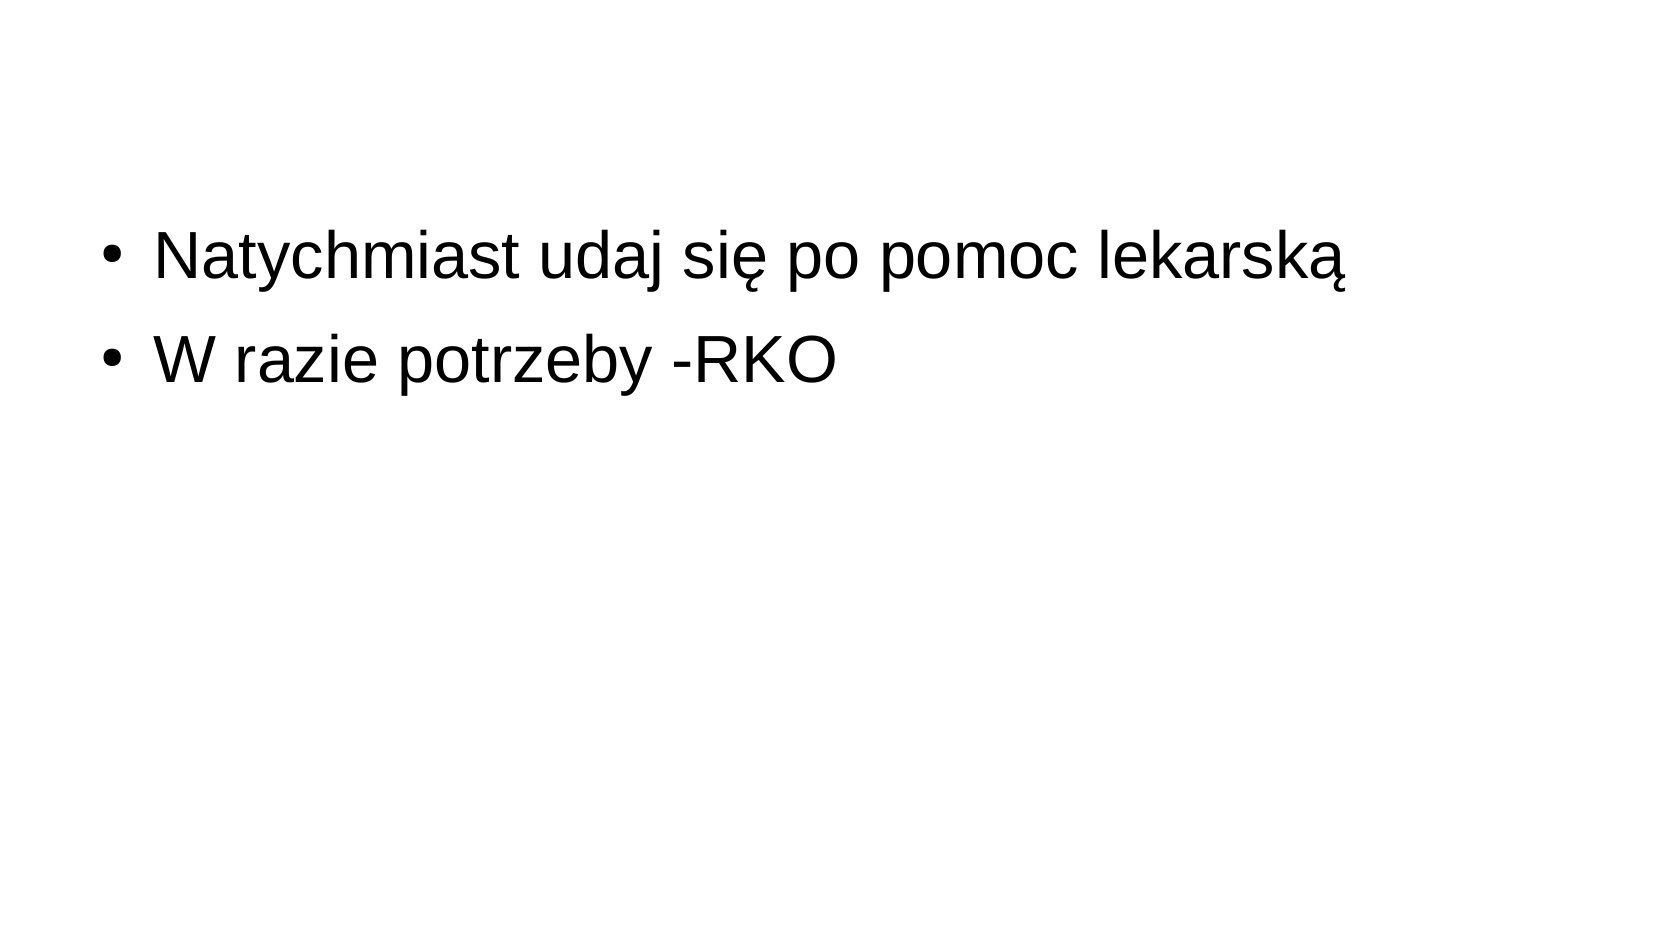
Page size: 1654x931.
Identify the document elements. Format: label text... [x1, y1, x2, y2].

list Natychmiast udaj się po pomoc lekarską W razie potrzeby -RKO [82, 217, 1571, 758]
